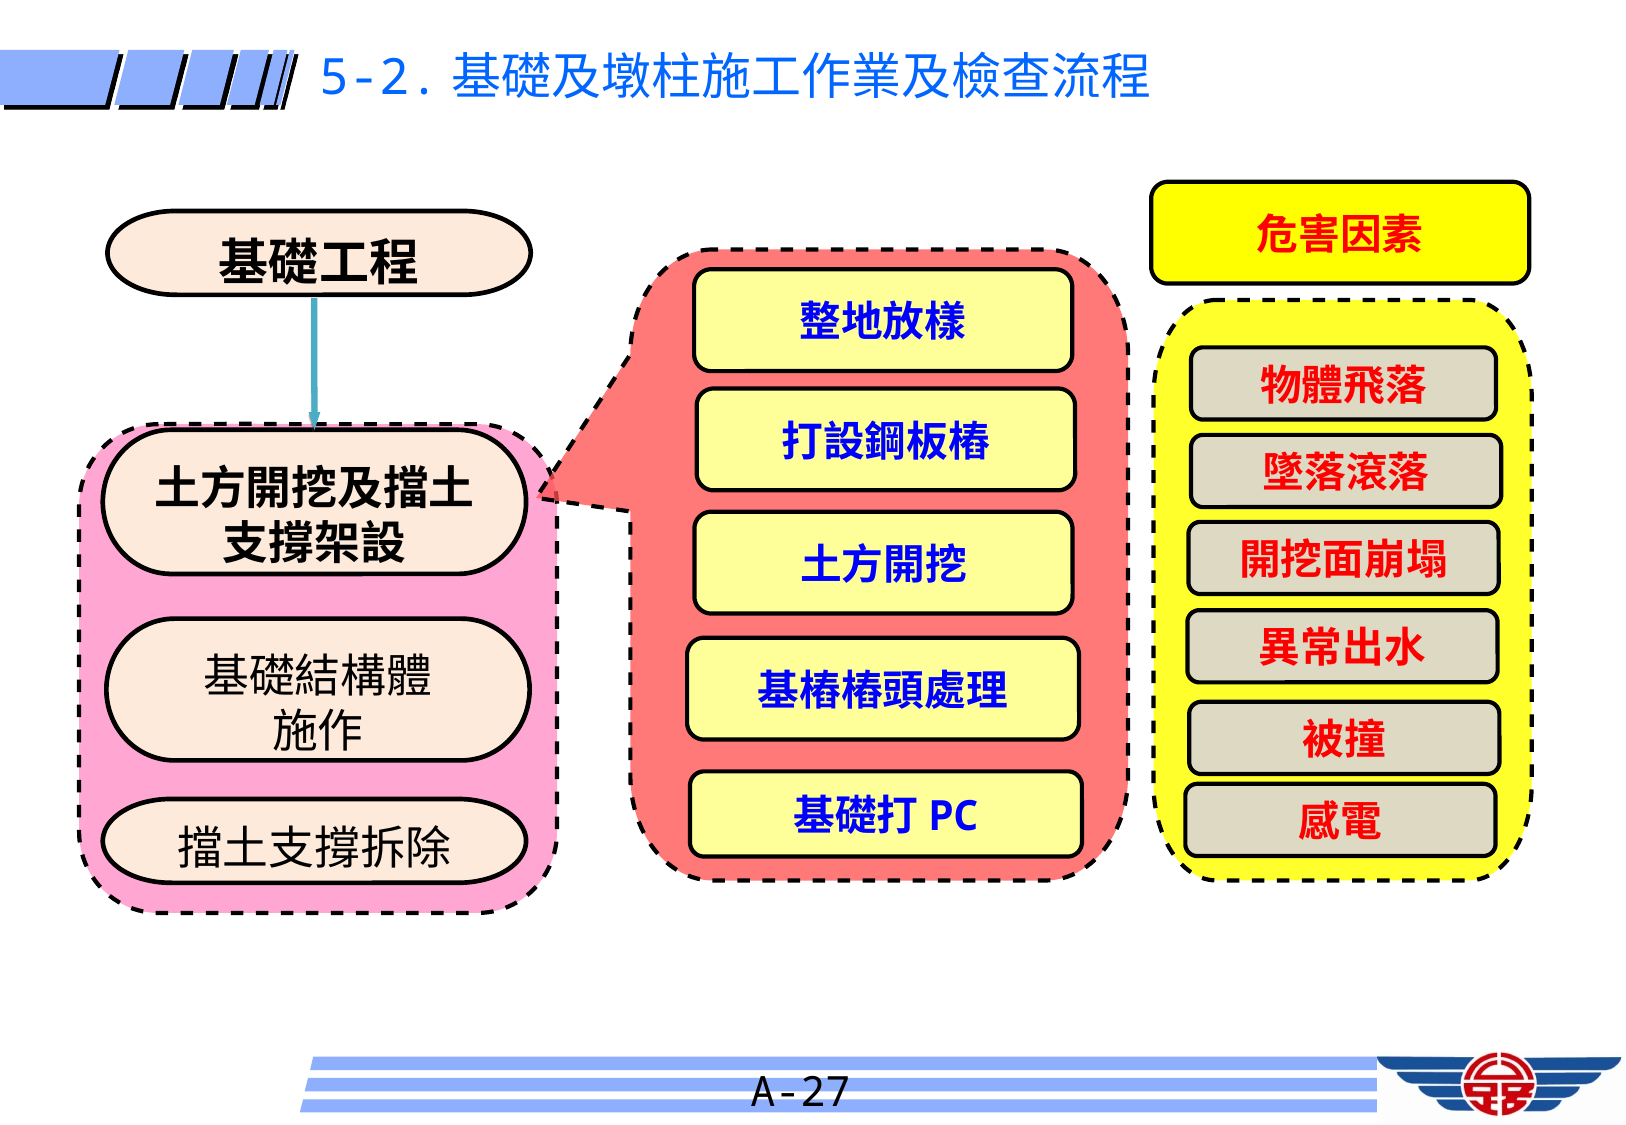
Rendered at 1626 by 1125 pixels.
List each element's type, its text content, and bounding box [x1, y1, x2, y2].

text_box 危害因素 [1151, 181, 1530, 284]
text_box 5-2.基礎及墩柱施工作業及檢查流程 [304, 49, 1460, 112]
text_box 土方開挖及擋土支撐架設 [102, 429, 527, 574]
text_box 基樁樁頭處理 [687, 637, 1080, 740]
text_box [79, 249, 1129, 913]
text_box 基礎結構體 施作 [106, 618, 530, 761]
text_box [1153, 299, 1532, 881]
text_box 感電 [1185, 783, 1496, 857]
text_box 基礎工程 [107, 210, 531, 295]
text_box 墜落滾落 [1191, 434, 1502, 508]
text_box 整地放樣 [694, 269, 1073, 372]
text_box 被撞 [1189, 701, 1500, 775]
text_box 打設鋼板樁 [696, 388, 1076, 491]
text_box 基礎打PC [690, 771, 1082, 857]
text_box 開挖面崩塌 [1188, 521, 1499, 595]
text_box 擋土支撐拆除 [102, 798, 527, 883]
text_box 異常出水 [1187, 610, 1498, 683]
text_box 物體飛落 [1191, 347, 1497, 420]
text_box 土方開挖 [694, 511, 1073, 614]
